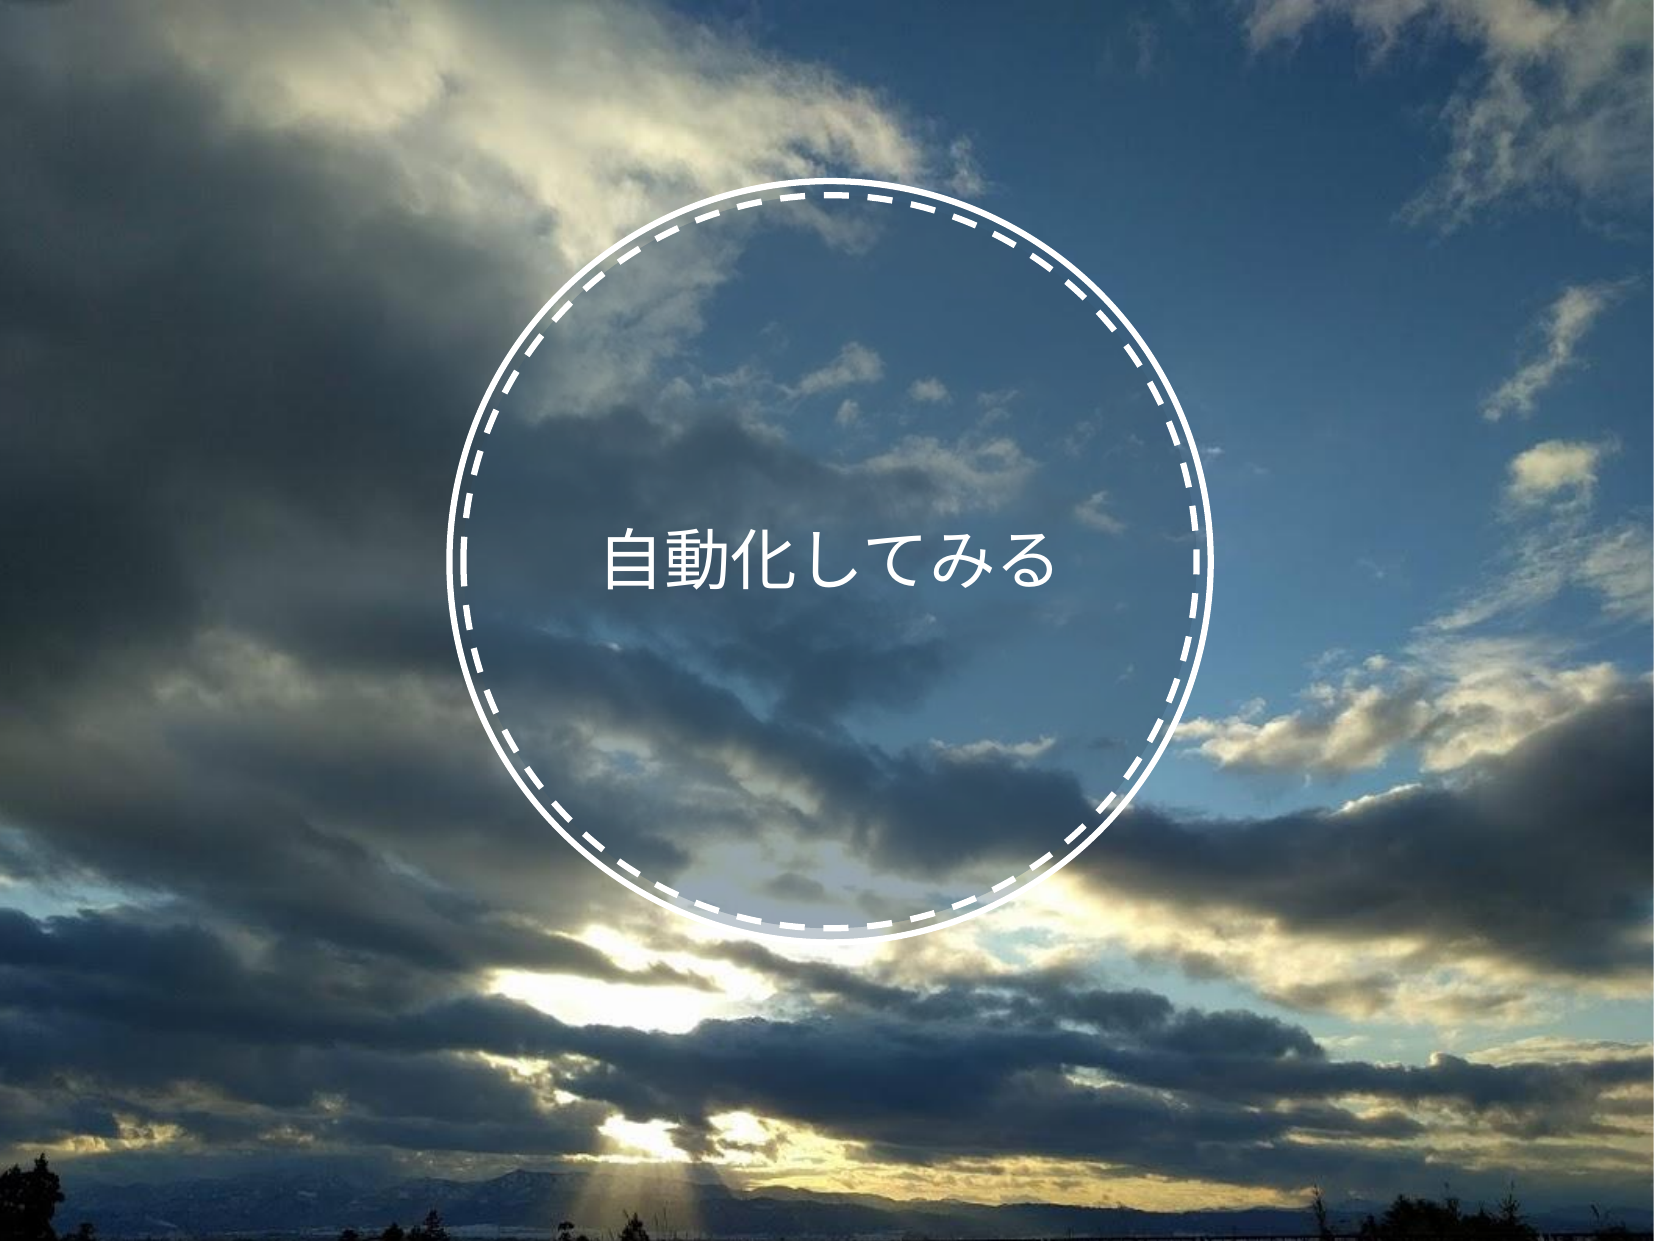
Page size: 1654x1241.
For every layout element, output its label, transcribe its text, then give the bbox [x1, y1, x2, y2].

picture [0, 0, 1654, 1241]
text_box [449, 405, 483, 719]
text_box [1177, 405, 1211, 719]
text_box [502, 756, 1158, 943]
text_box [507, 181, 1153, 360]
text_box 自動化してみる [483, 360, 1177, 756]
